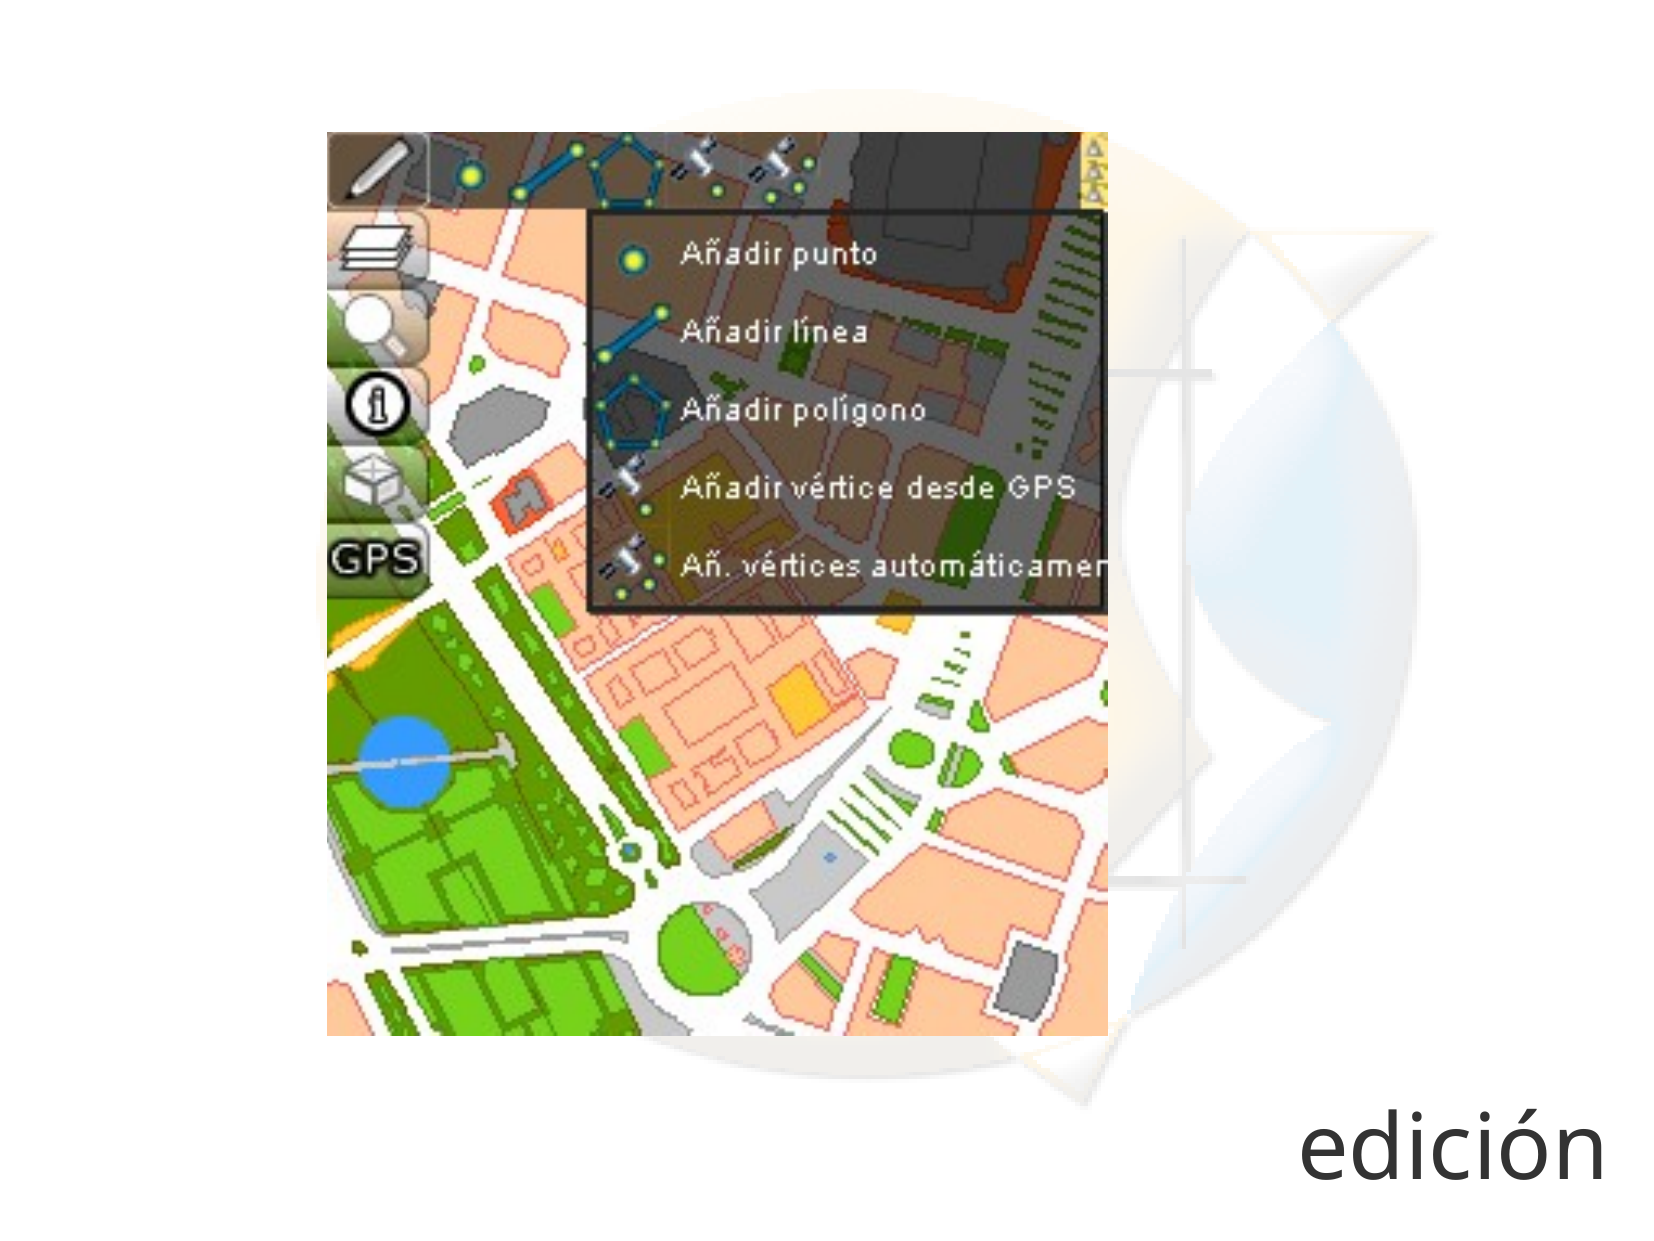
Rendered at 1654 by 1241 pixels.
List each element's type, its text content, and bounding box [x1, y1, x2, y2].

picture [327, 132, 1108, 1036]
text_box edición [620, 1077, 1625, 1211]
